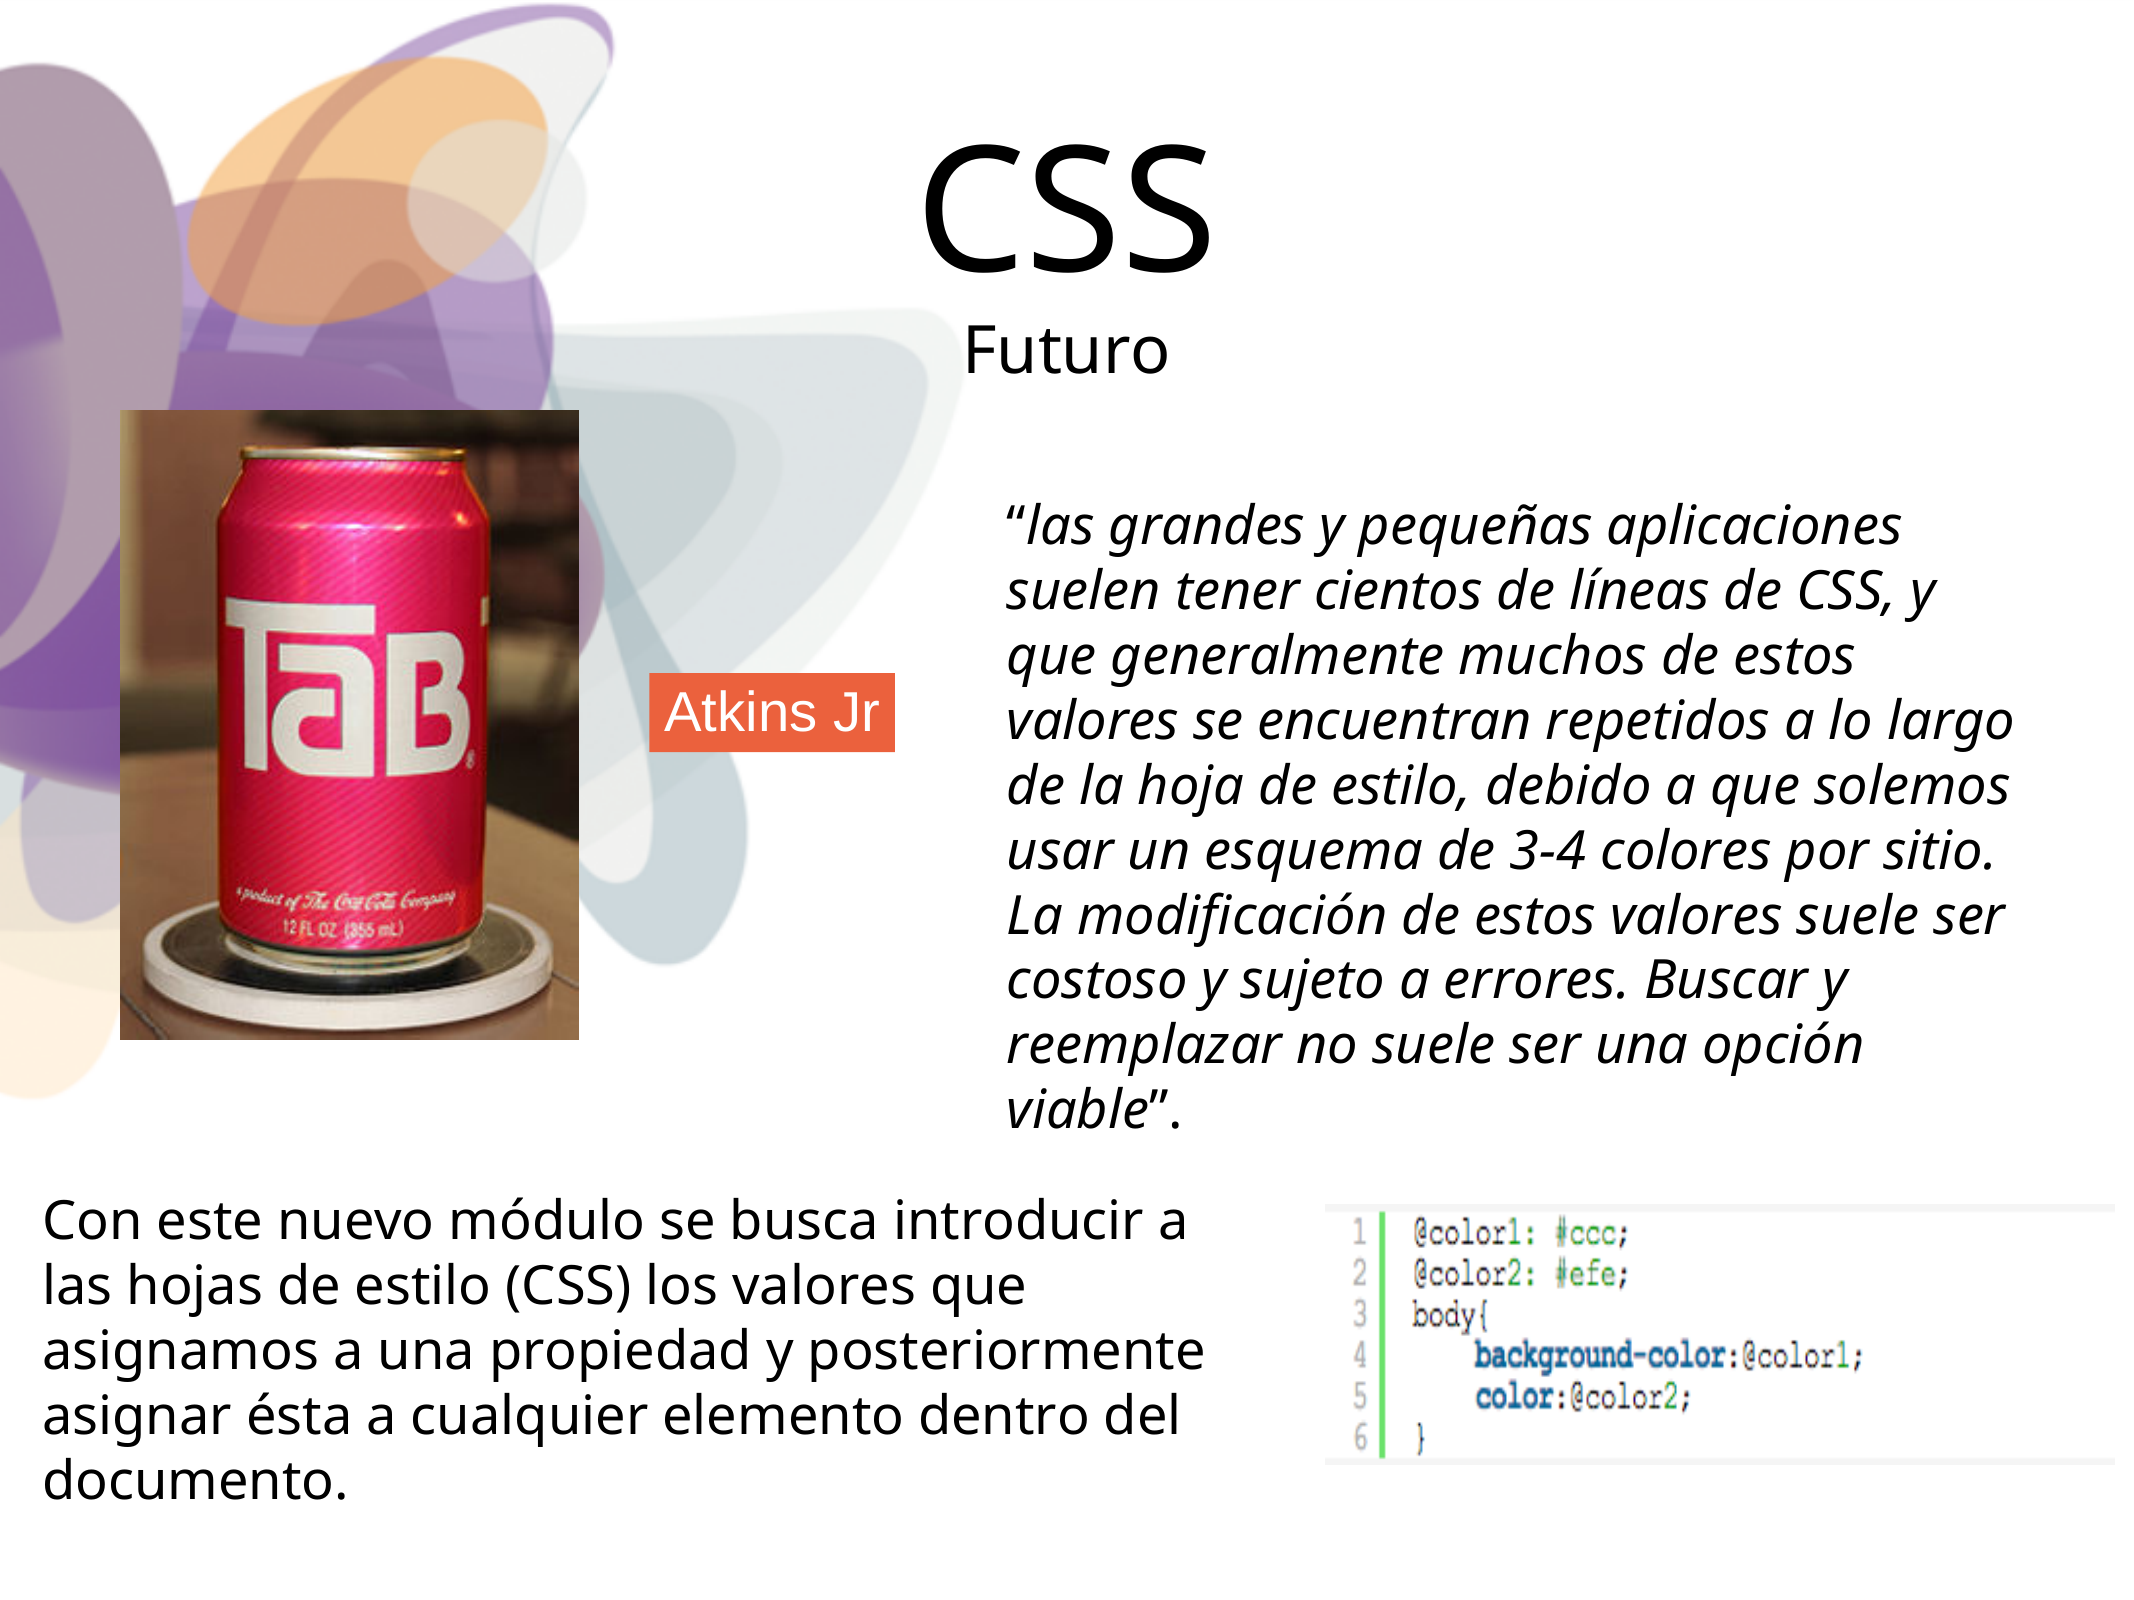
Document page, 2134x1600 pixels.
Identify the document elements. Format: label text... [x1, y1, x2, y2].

text_box Con este nuevo módulo se busca introducir a las hojas de estilo (CSS) los valores que asignamos a una propiedad y posteriormente asignar ésta a cualquier elemento dentro del documento. [27, 1178, 1276, 1453]
text_box Atkins Jr [649, 673, 895, 753]
text_box CSS Futuro [208, 41, 1926, 442]
picture [0, 0, 2134, 1600]
text_box “las grandes y pequeñas aplicaciones suelen tener cientos de líneas de CSS, y que generalmente muchos de estos valores se encuentran repetidos a lo largo de la hoja de estilo, debido a que solemos usar un esquema de 3-4 colores por sitio. La modificación de estos valores suele ser costoso y sujeto a errores. Buscar y reemplazar no suele ser una opción viable”. [992, 482, 2044, 1148]
